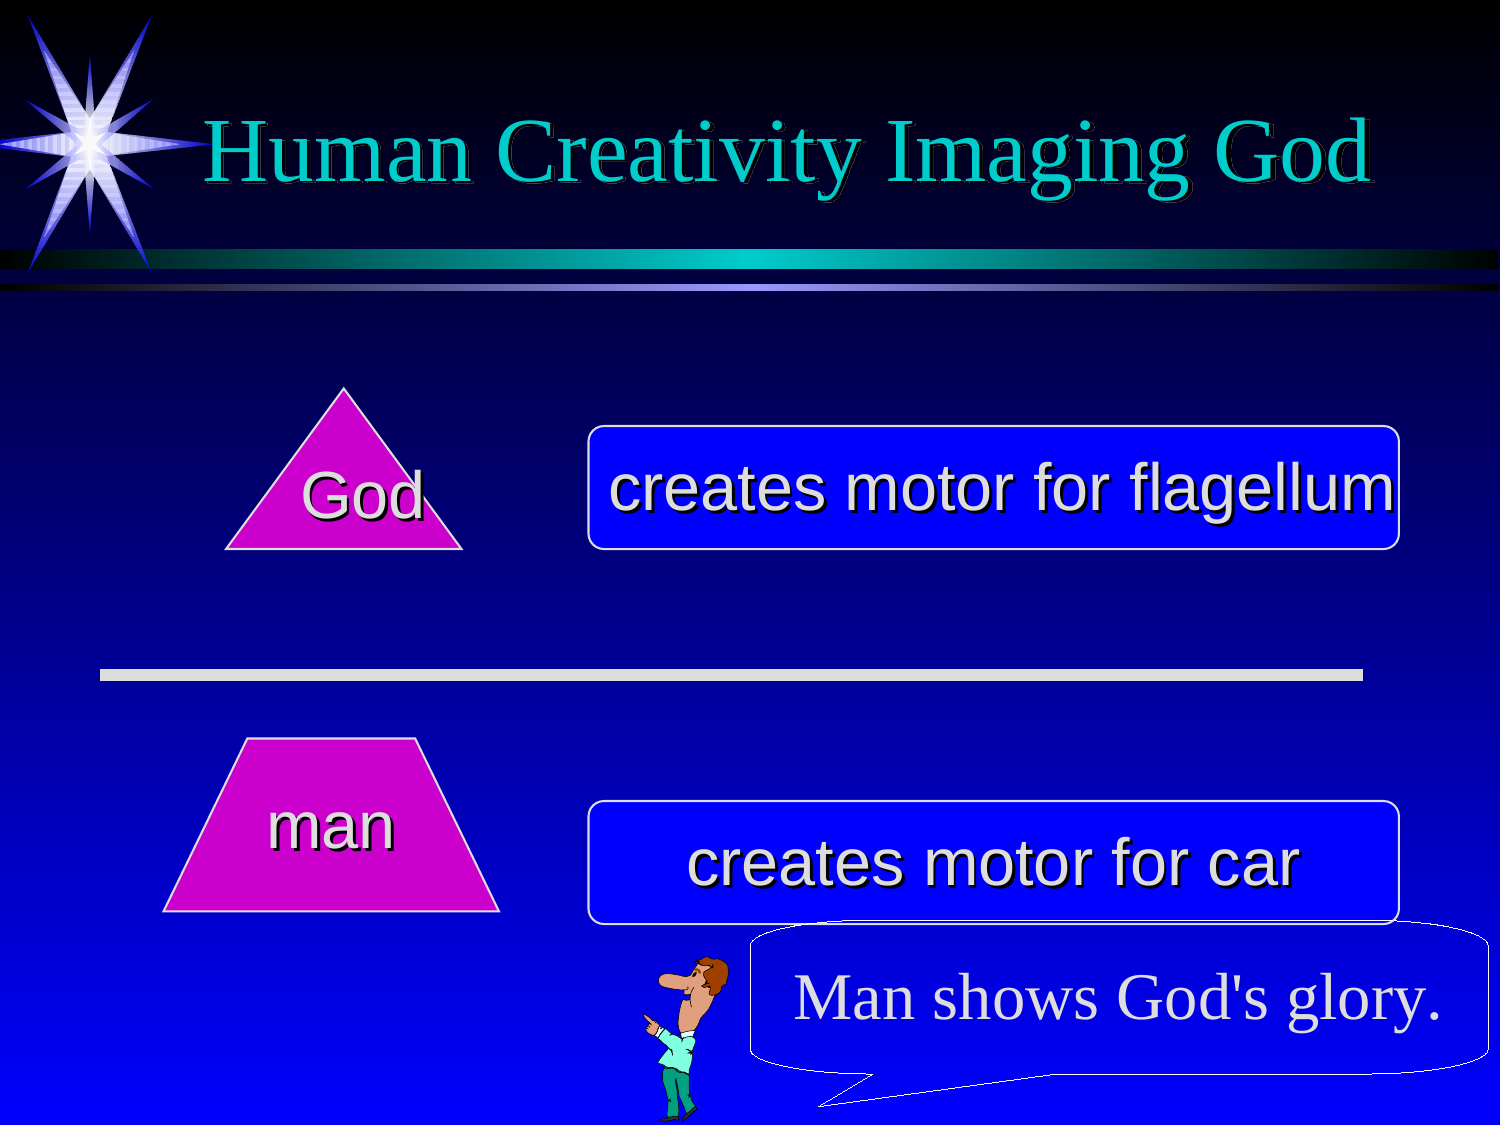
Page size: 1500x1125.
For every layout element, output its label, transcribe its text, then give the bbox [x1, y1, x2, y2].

text_box man [163, 738, 500, 912]
text_box God [226, 388, 462, 549]
text_box God [400, 489, 415, 514]
title Human Creativity Imaging God [187, 56, 1463, 244]
chart [642, 956, 730, 1122]
text_box Man shows God's glory. [750, 920, 1489, 1107]
text_box creates motor for flagellum [588, 426, 1399, 550]
text_box creates motor for car [588, 801, 1399, 925]
